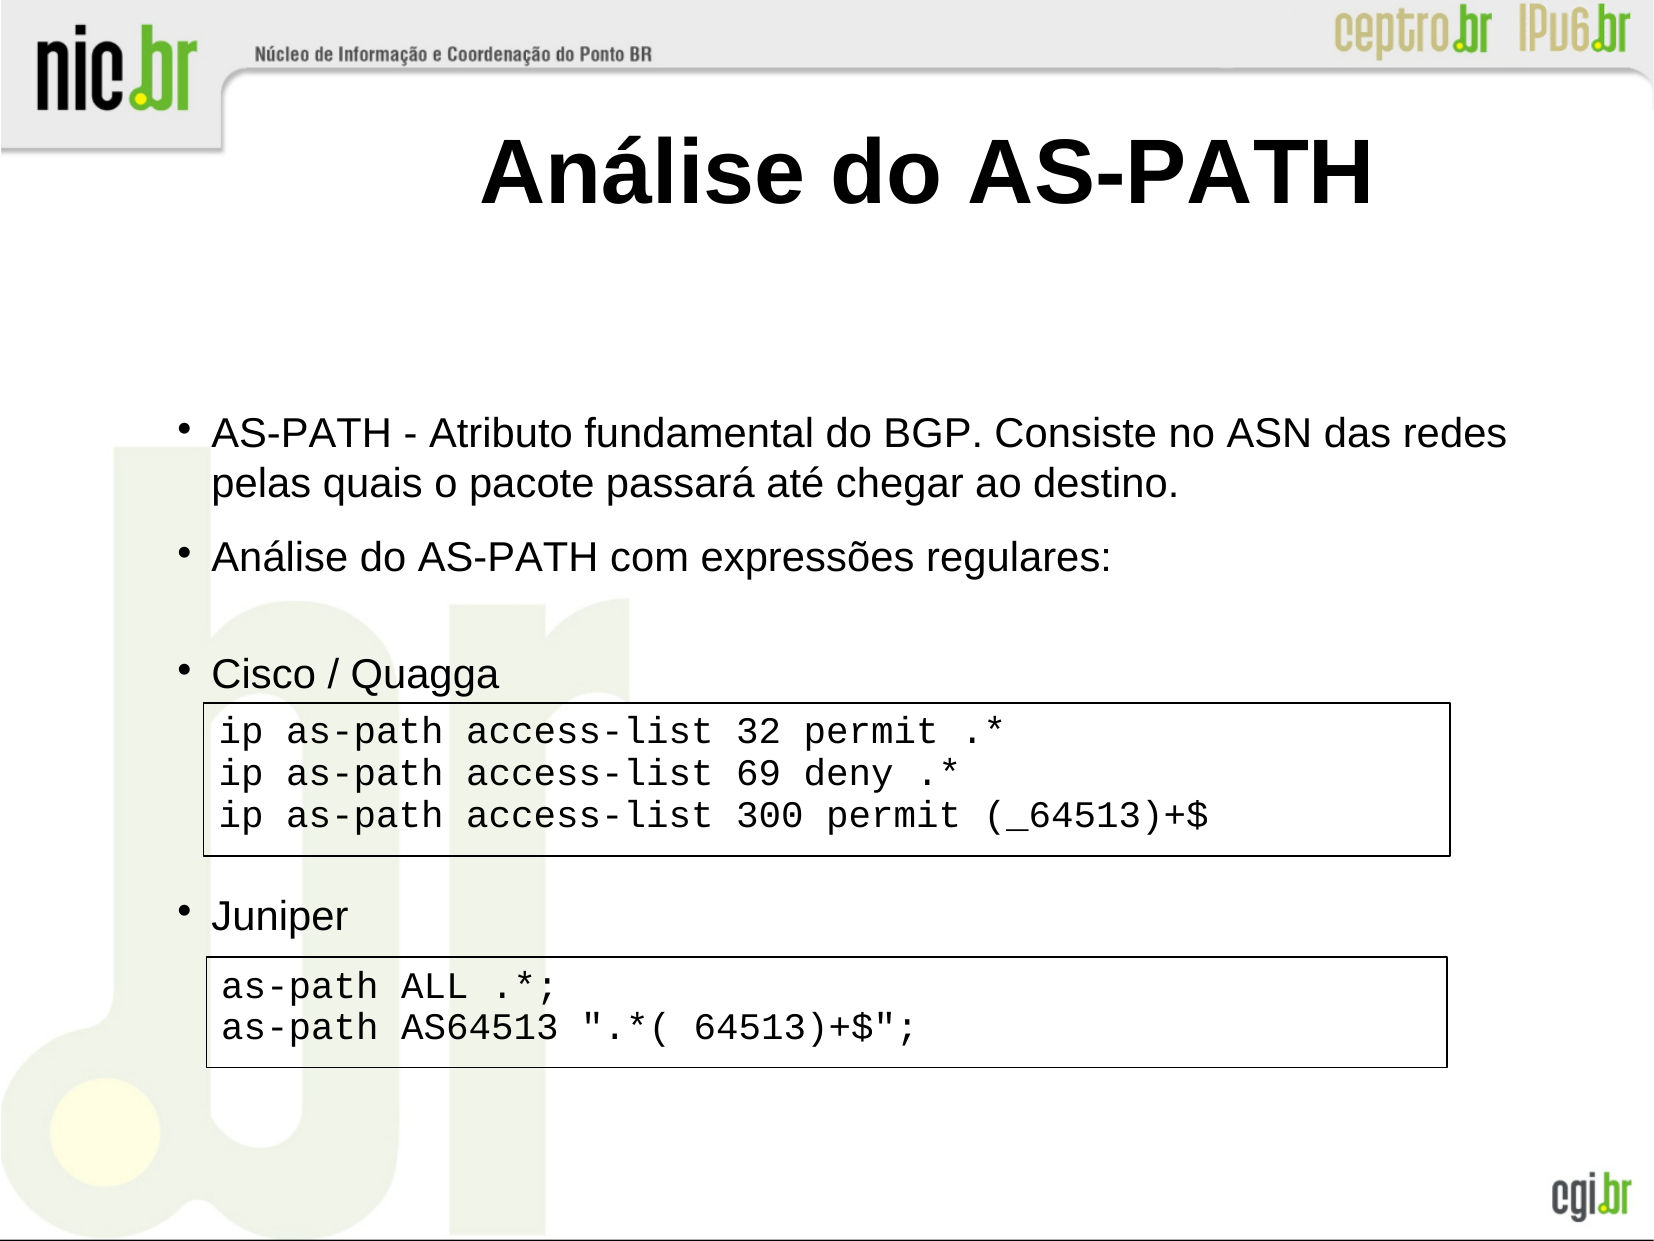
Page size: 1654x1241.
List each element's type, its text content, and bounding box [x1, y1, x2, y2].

text_box ip as-path access-list 32 permit .* ip as-path access-list 69 deny .* ip as-path access-list 300 permit (_64513)+$ [203, 702, 1450, 856]
picture [0, 0, 1654, 1241]
text_box AS-PATH - Atributo fundamental do BGP. Consiste no ASN das redes pelas quais o pacote passará até chegar ao destino. Análise do AS-PATH com expressões regulares: Cisco / Quagga Juniper [128, 396, 1526, 537]
text_box Análise do AS-PATH [189, 97, 1654, 216]
text_box as-path ALL .*; as-path AS64513 ".*( 64513)+$"; [206, 957, 1448, 1068]
